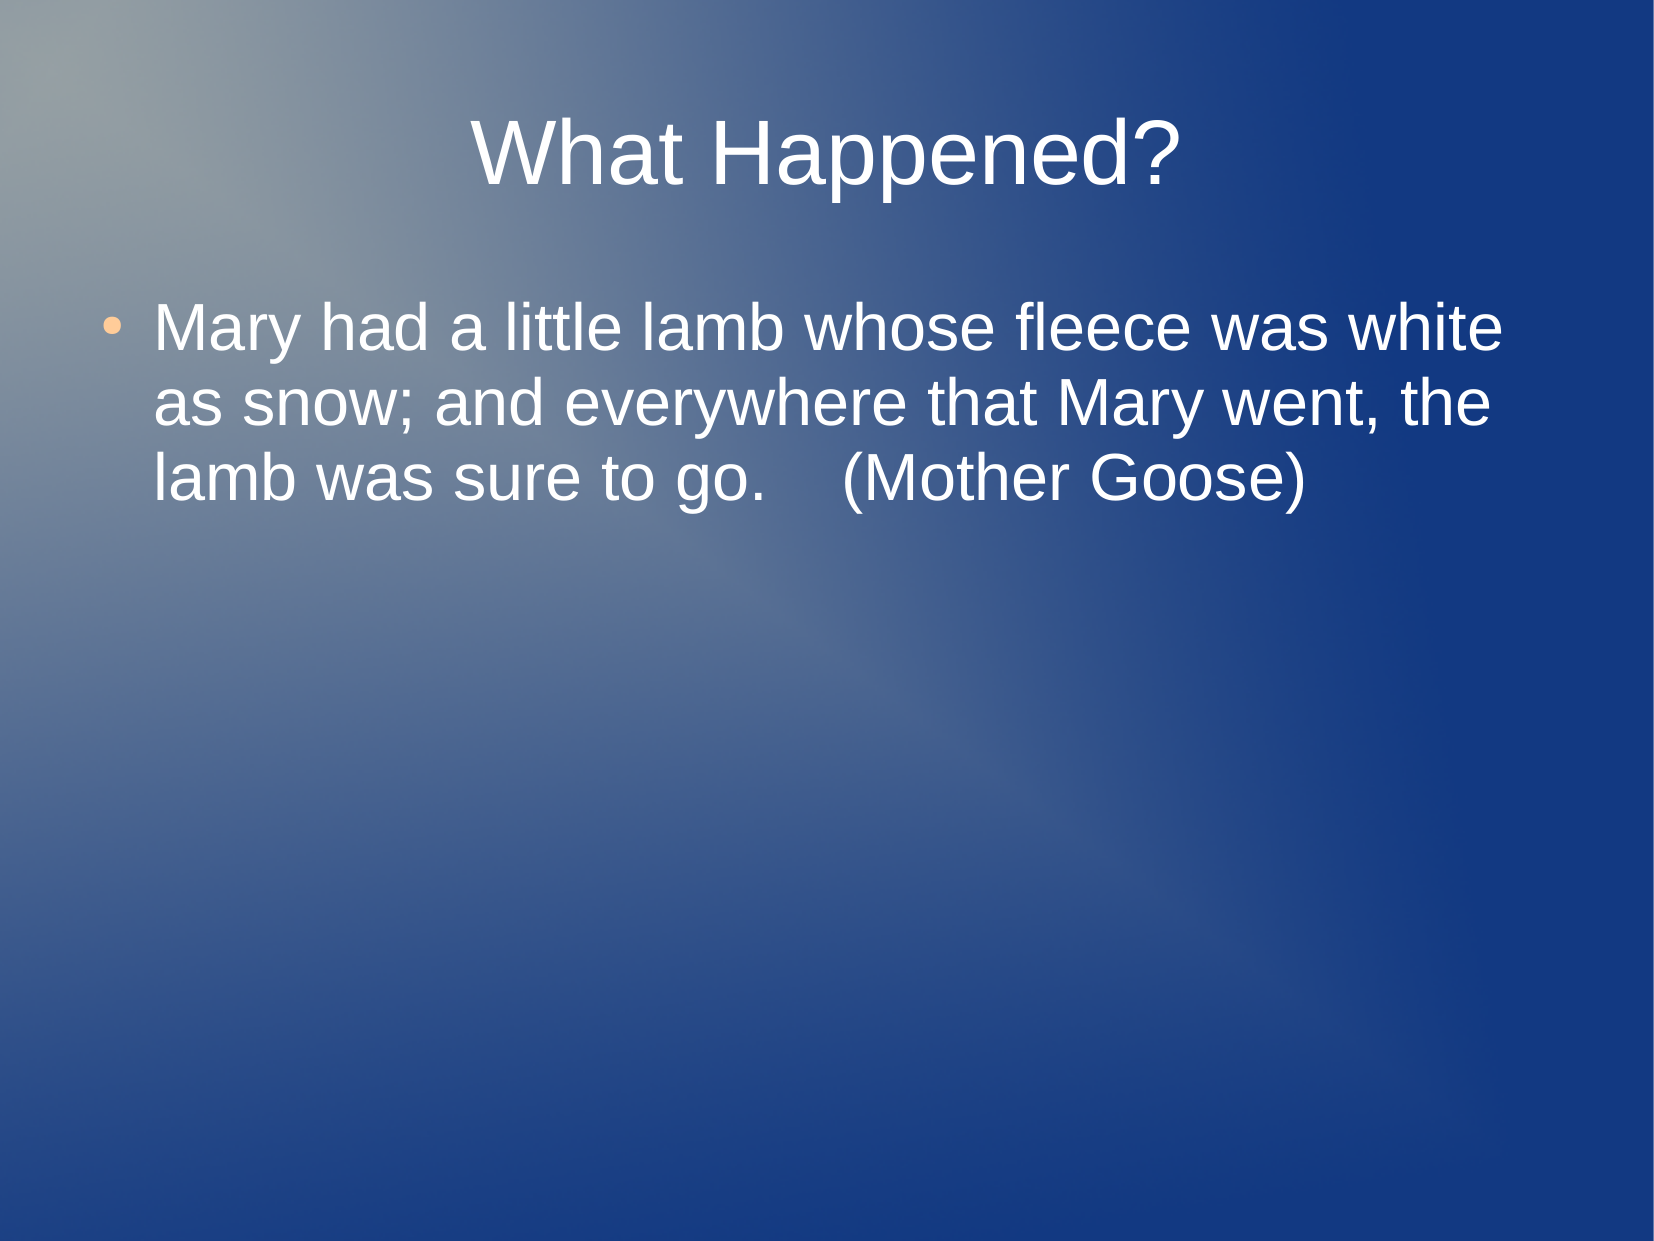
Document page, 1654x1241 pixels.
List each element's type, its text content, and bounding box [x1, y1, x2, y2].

title What Happened? [82, 56, 1571, 250]
list Mary had a little lamb whose fleece was white as snow; and everywhere that Mary went, the lamb was sure to go. (Mother Goose) [82, 290, 1571, 1094]
picture [0, 0, 1654, 1241]
